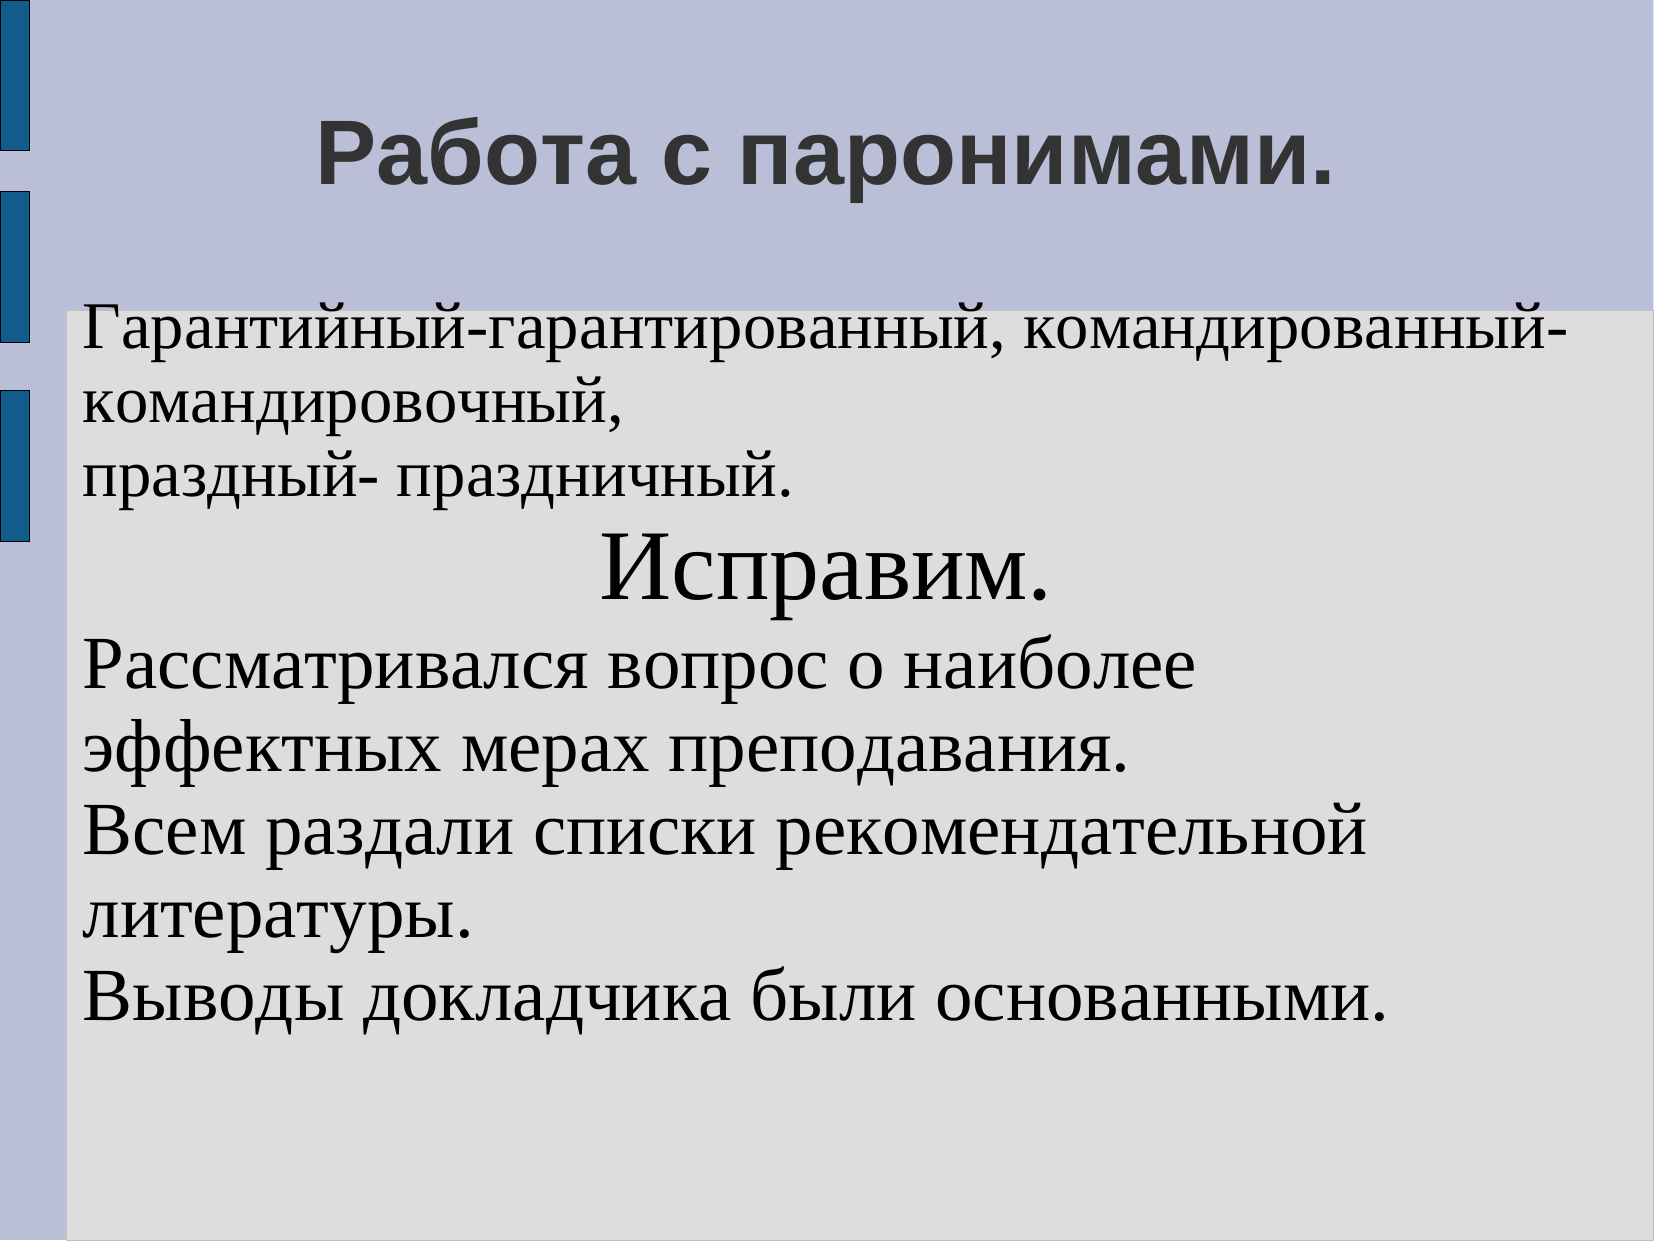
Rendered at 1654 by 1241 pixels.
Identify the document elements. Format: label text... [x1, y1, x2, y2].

subtitle Гарантийный-гарантированный, командированный-командировочный, праздный- праздничный. Исправим. Рассматривался вопрос о наиболее эффектных мерах преподавания. Всем раздали списки рекомендательной литературы. Выводы докладчика были основанными. [82, 288, 1571, 1111]
title Работа с паронимами. [82, 56, 1571, 250]
